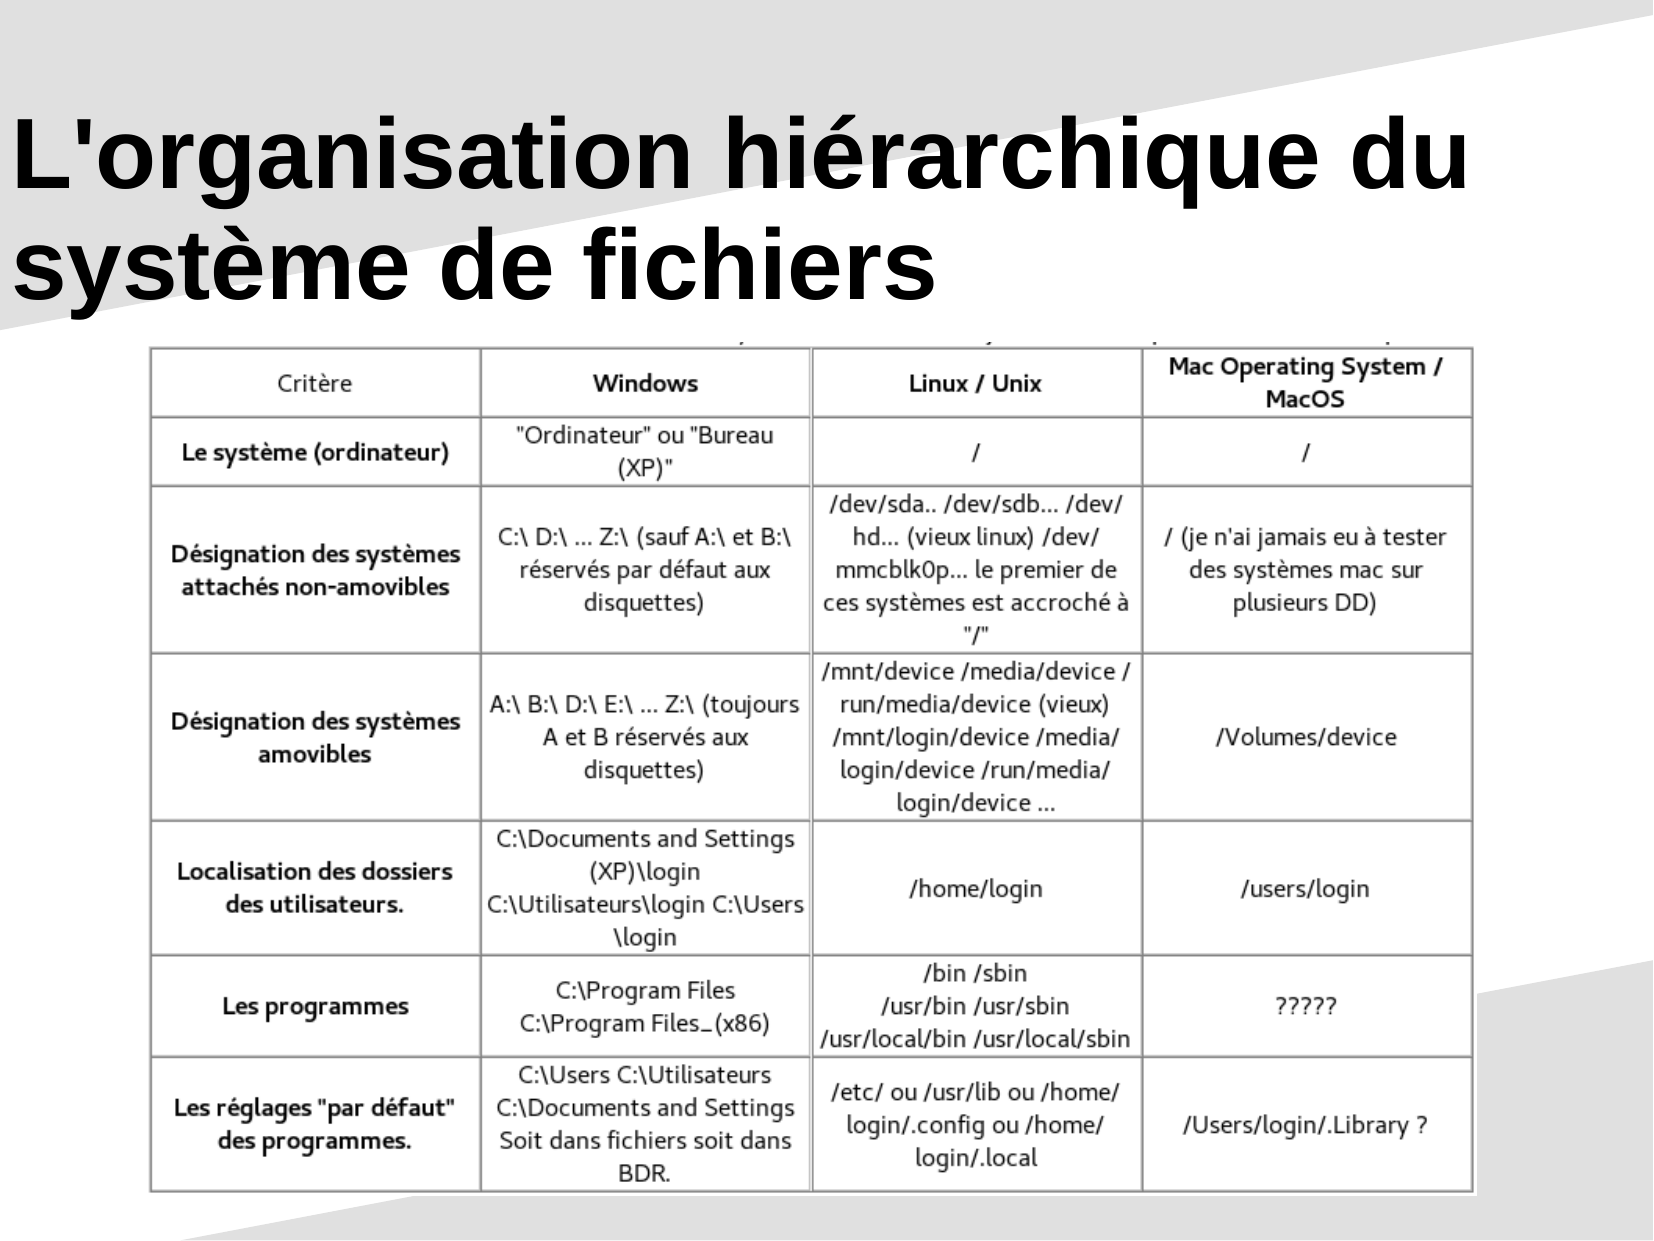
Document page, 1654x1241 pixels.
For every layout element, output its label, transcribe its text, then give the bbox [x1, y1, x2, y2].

picture [146, 342, 1477, 1196]
title L'organisation hiérarchique du système de fichiers [11, 97, 1499, 322]
